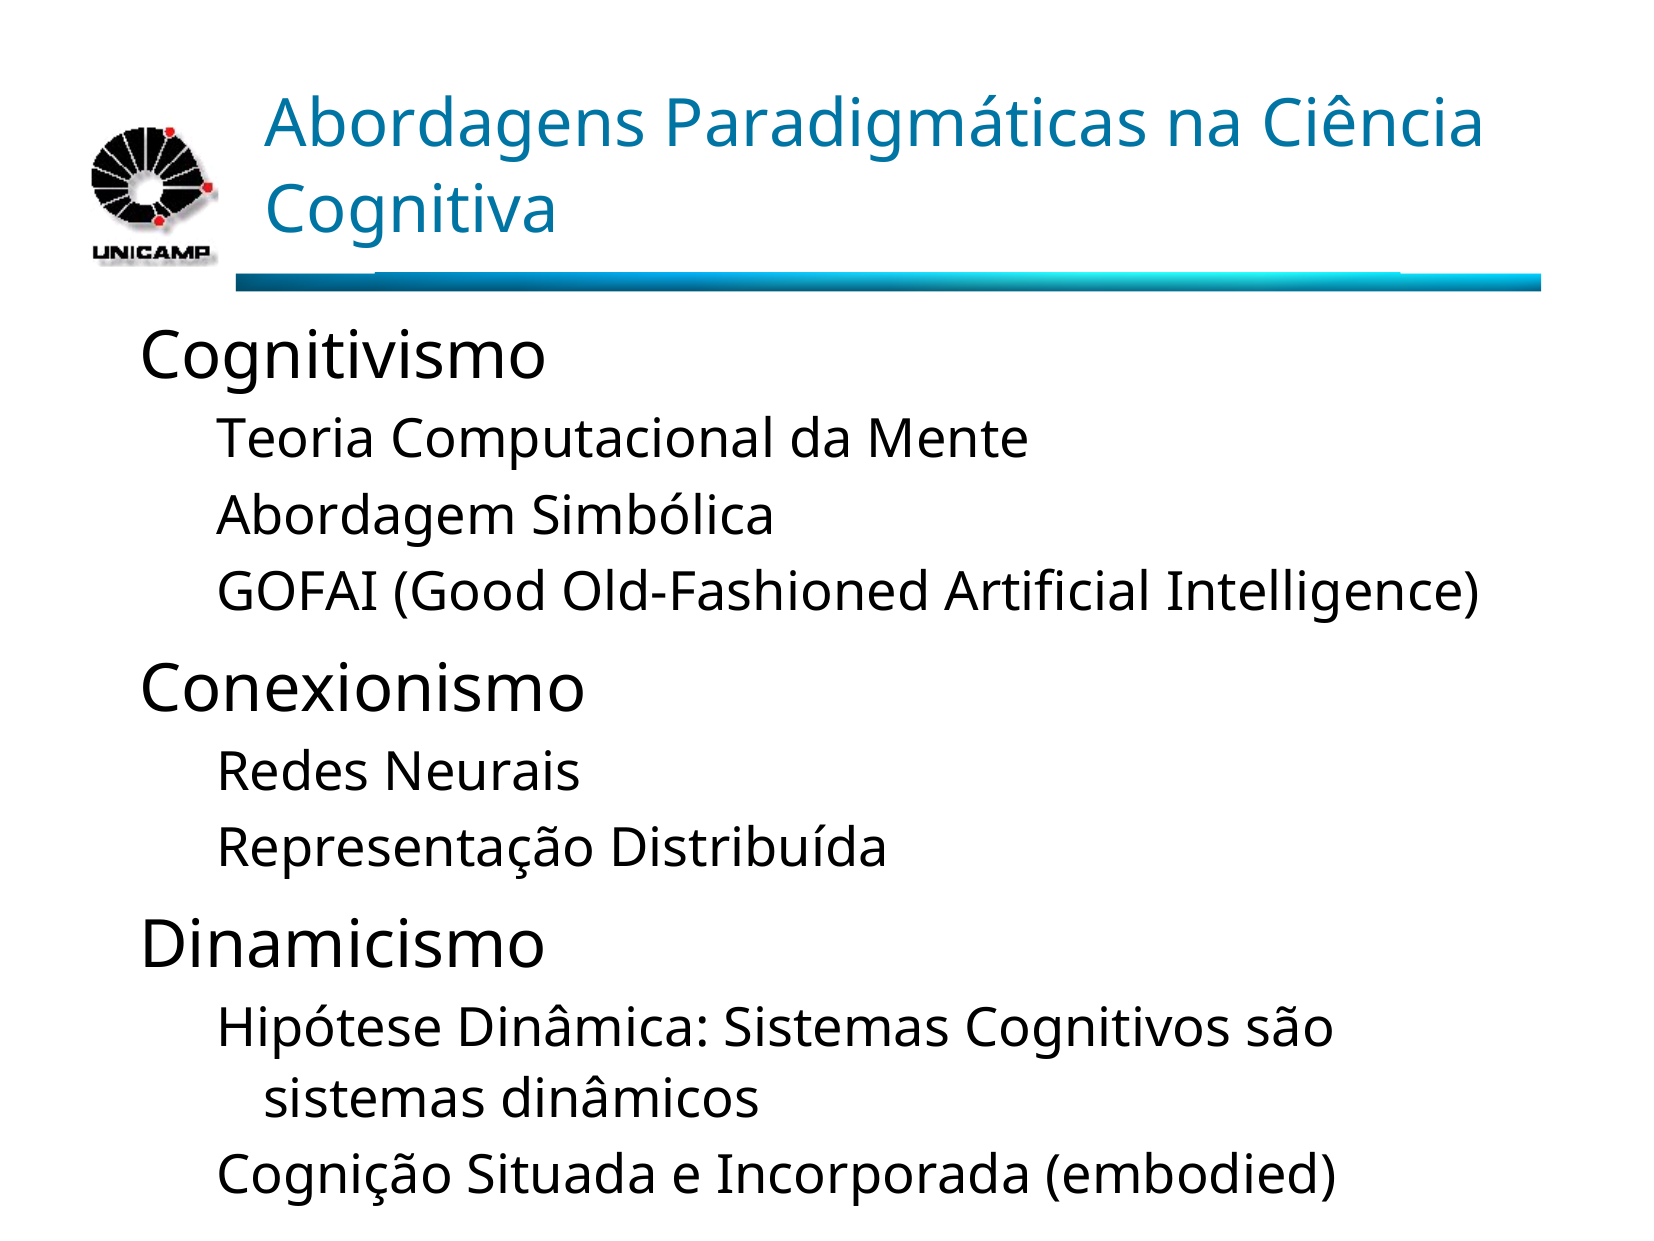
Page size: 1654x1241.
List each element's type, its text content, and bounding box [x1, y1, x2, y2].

picture [125, 272, 1654, 295]
list [845, 309, 1535, 1182]
list Cognitivismo Teoria Computacional da Mente Abordagem Simbólica GOFAI (Good Old-Fashioned Artificial Intelligence) Conexionismo Redes Neurais Representação Distribuída Dinamicismo Hipótese Dinâmica: Sistemas Cognitivos são sistemas dinâmicos Cognição Situada e Incorporada (embodied) [121, 309, 845, 1182]
title Abordagens Paradigmáticas na Ciência Cognitiva [264, 42, 1534, 250]
